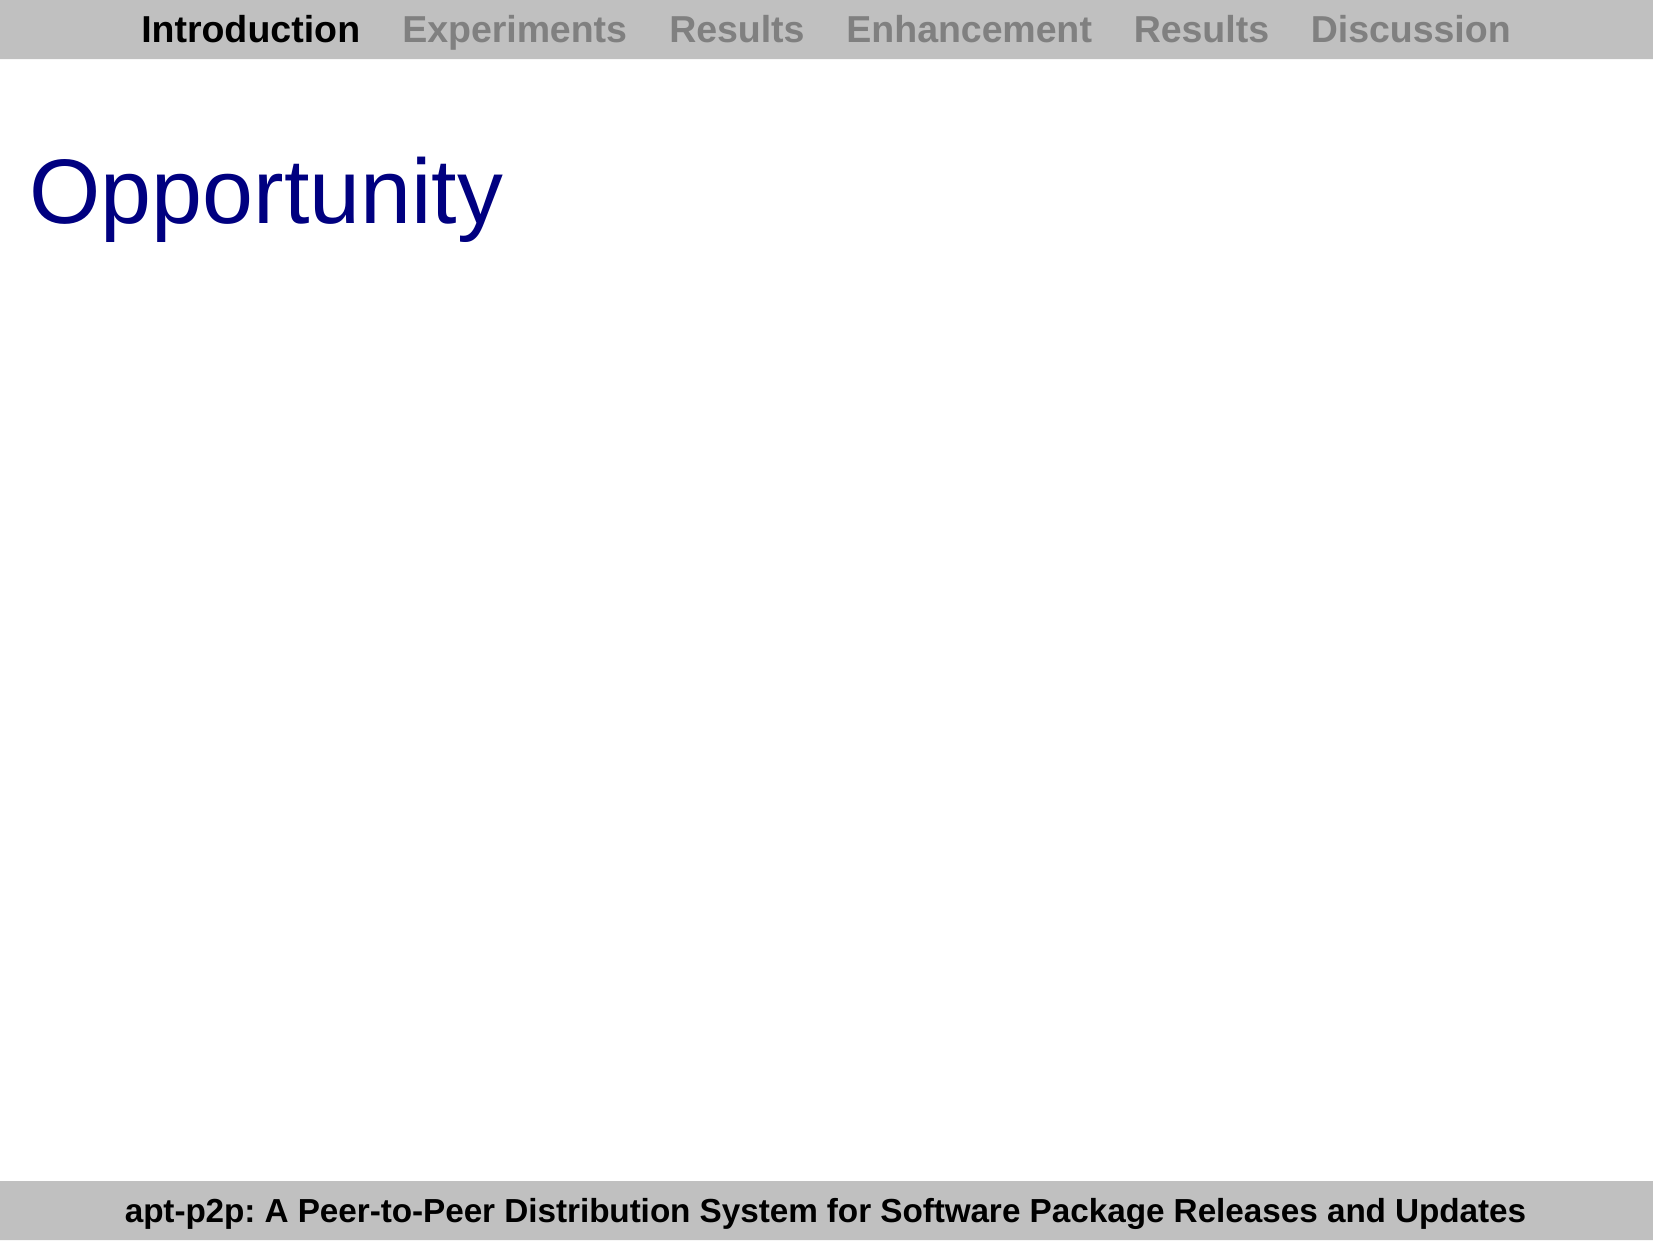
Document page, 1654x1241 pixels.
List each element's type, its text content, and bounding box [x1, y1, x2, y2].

title Opportunity [29, 88, 1442, 296]
